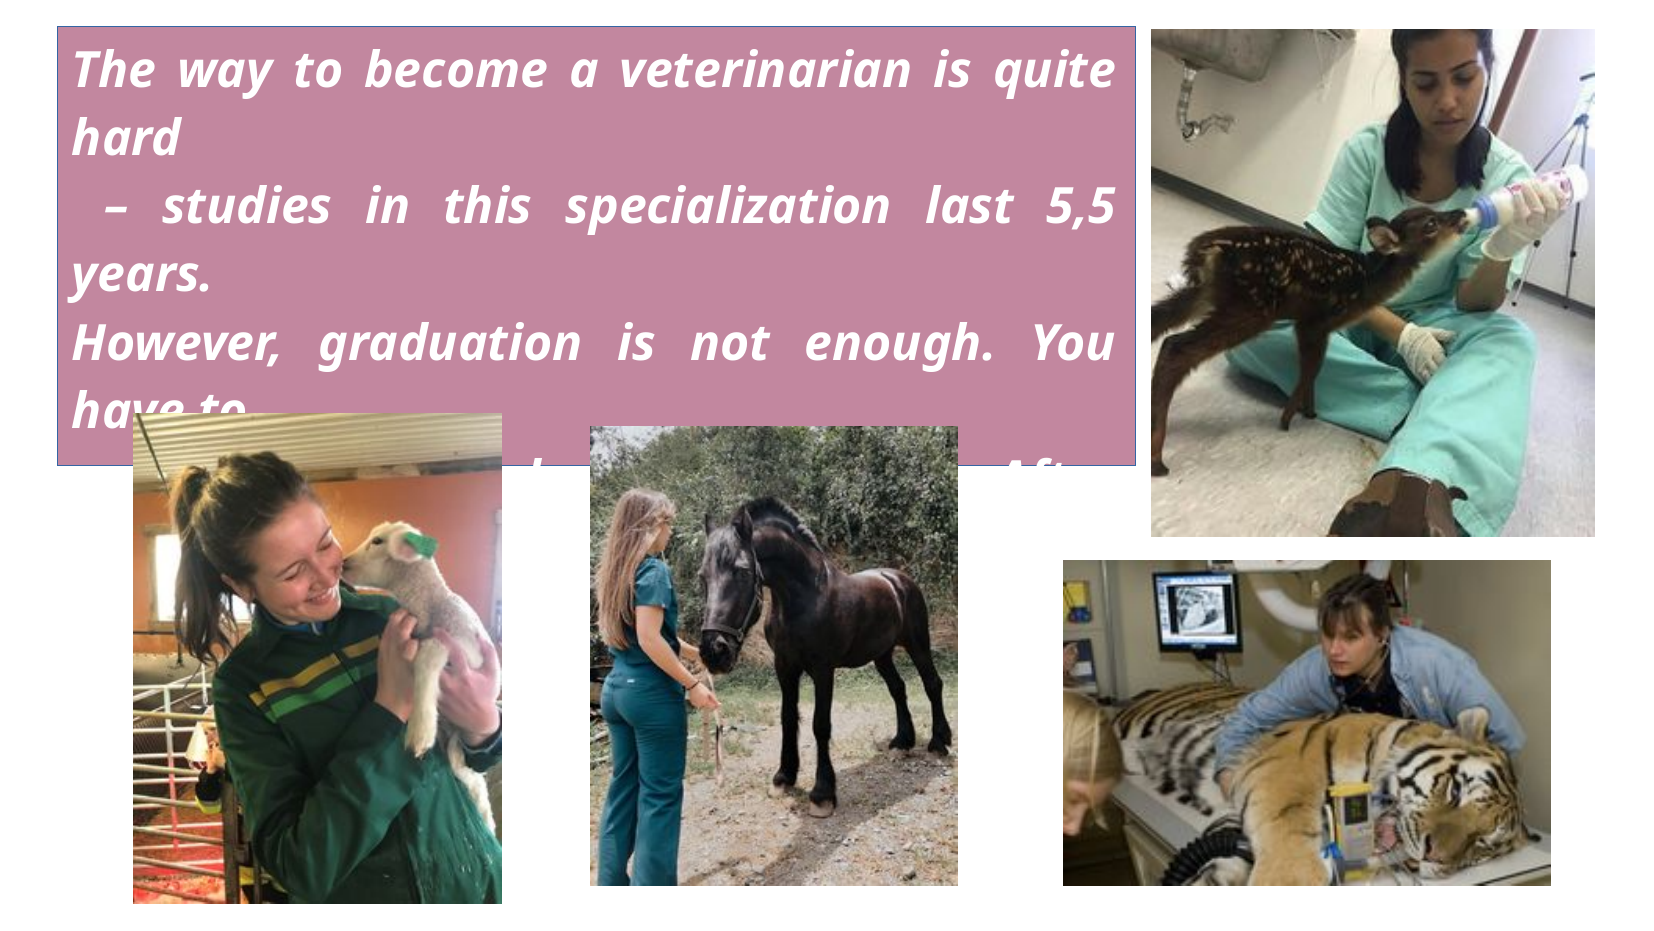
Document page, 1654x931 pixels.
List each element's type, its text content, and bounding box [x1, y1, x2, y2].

picture [133, 413, 502, 904]
picture [1151, 29, 1595, 537]
text_box The way to become a veterinarian is quite hard – studies in this specialization last 5,5 years. However, graduation is not enough. You have to get a diploma and work for 4 years. After that you can approach to specialization studies, which last about 2-3 years. [57, 26, 1136, 466]
picture [1063, 561, 1551, 886]
picture [590, 426, 958, 886]
